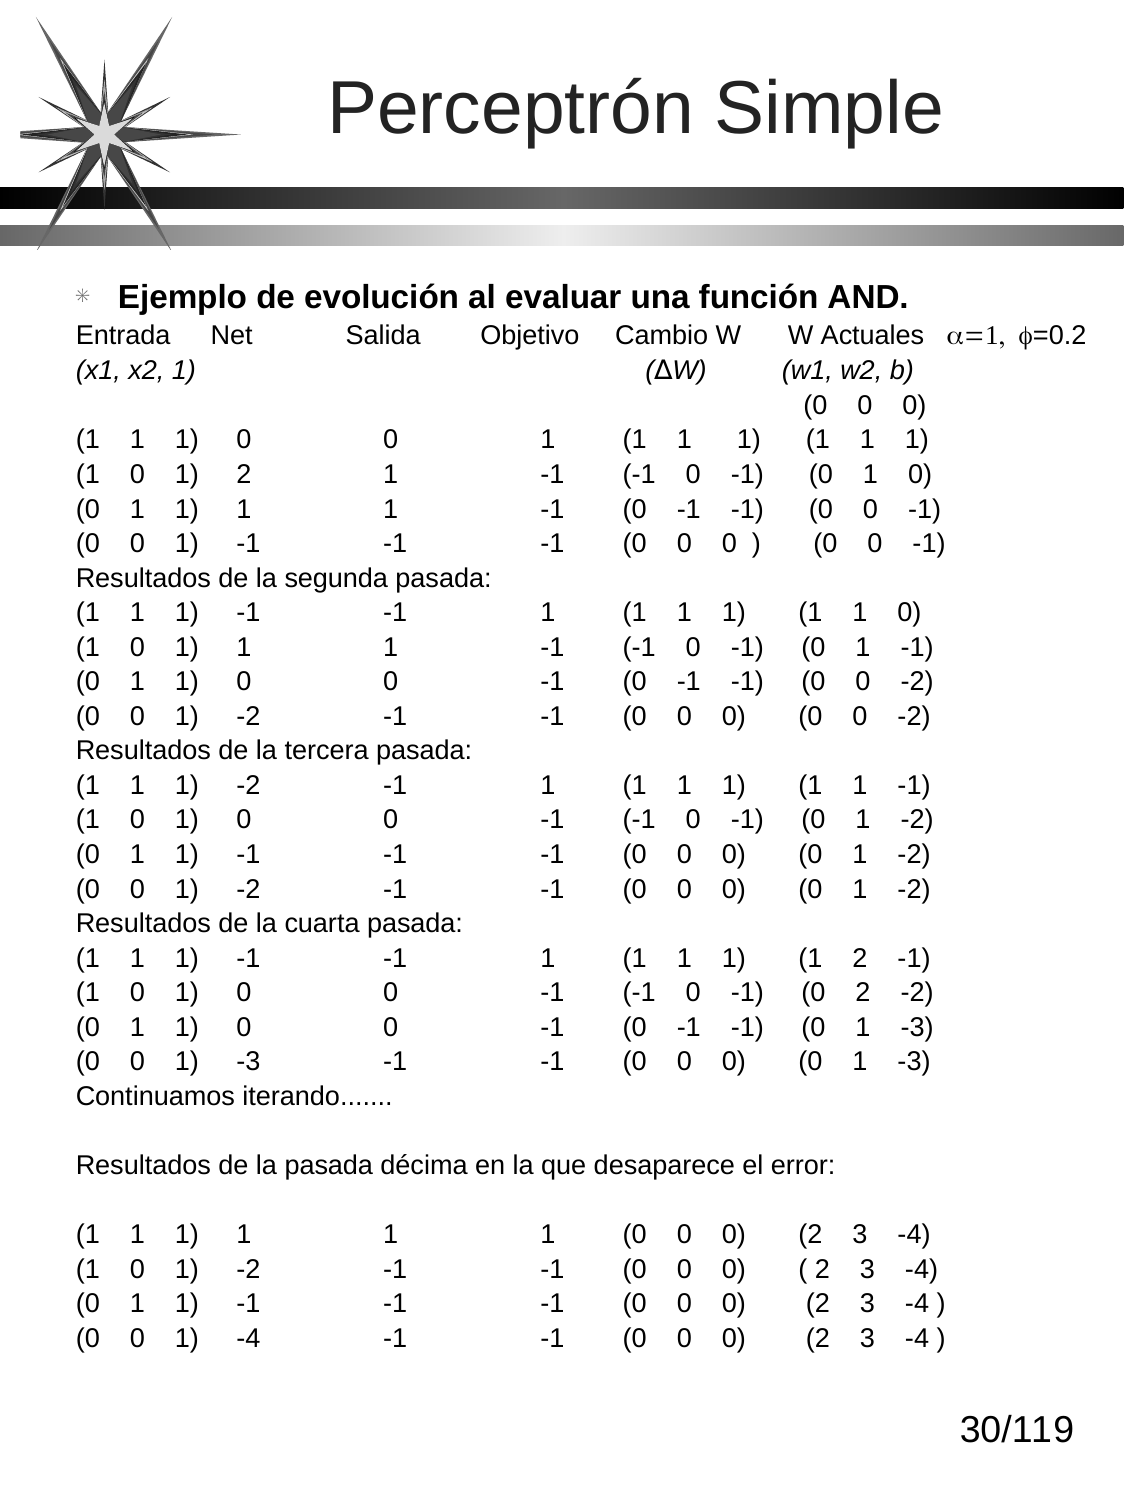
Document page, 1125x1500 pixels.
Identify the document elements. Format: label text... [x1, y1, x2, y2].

list Ejemplo de evolución al evaluar una función AND. Entrada Net Salida Objetivo Cambio W W Actuales =0.2 (x1, x2, 1) (∆W) (w1, w2, b) (0 0 0) (1 1 1) 0 0 1 (1 1 1) (1 1 1) (1 0 1) 2 1 -1 (-1 0 -1) (0 1 0) (0 1 1) 1 1 -1 (0 -1 -1) (0 0 -1) (0 0 1) -1 -1 -1 (0 0 0 ) (0 0 -1) Resultados de la segunda pasada: (1 1 1) -1 -1 1 (1 1 1) (1 1 0) (1 0 1) 1 1 -1 (-1 0 -1) (0 1 -1) (0 1 1) 0 0 -1 (0 -1 -1) (0 0 -2) (0 0 1) -2 -1 -1 (0 0 0) (0 0 -2) Resultados de la tercera pasada: (1 1 1) -2 -1 1 (1 1 1) (1 1 -1) (1 0 1) 0 0 -1 (-1 0 -1) (0 1 -2) (0 1 1) -1 -1 -1 (0 0 0) (0 1 -2) (0 0 1) -2 -1 -1 (0 0 0) (0 1 -2) Resultados de la cuarta pasada: (1 1 1) -1 -1 1 (1 1 1) (1 2 -1) (1 0 1) 0 0 -1 (-1 0 -1) (0 2 -2) (0 1 1) 0 0 -1 (0 -1 -1) (0 1 -3) (0 0 1) -3 -1 -1 (0 0 0) (0 1 -3) Continuamos iterando....... Resultados de la pasada décima en la que desaparece el error: (1 1 1) 1 1 1 (0 0 0) (2 3 -4) (1 0 1) -2 -1 -1 (0 0 0) ( 2 3 -4) (0 1 1) -1 -1 -1 (0 0 0) (2 3 -4 ) (0 0 1) -4 -1 -1 (0 0 0) (2 3 -4 ) [62, 275, 1101, 1450]
title Perceptrón Simple [174, 50, 1097, 163]
